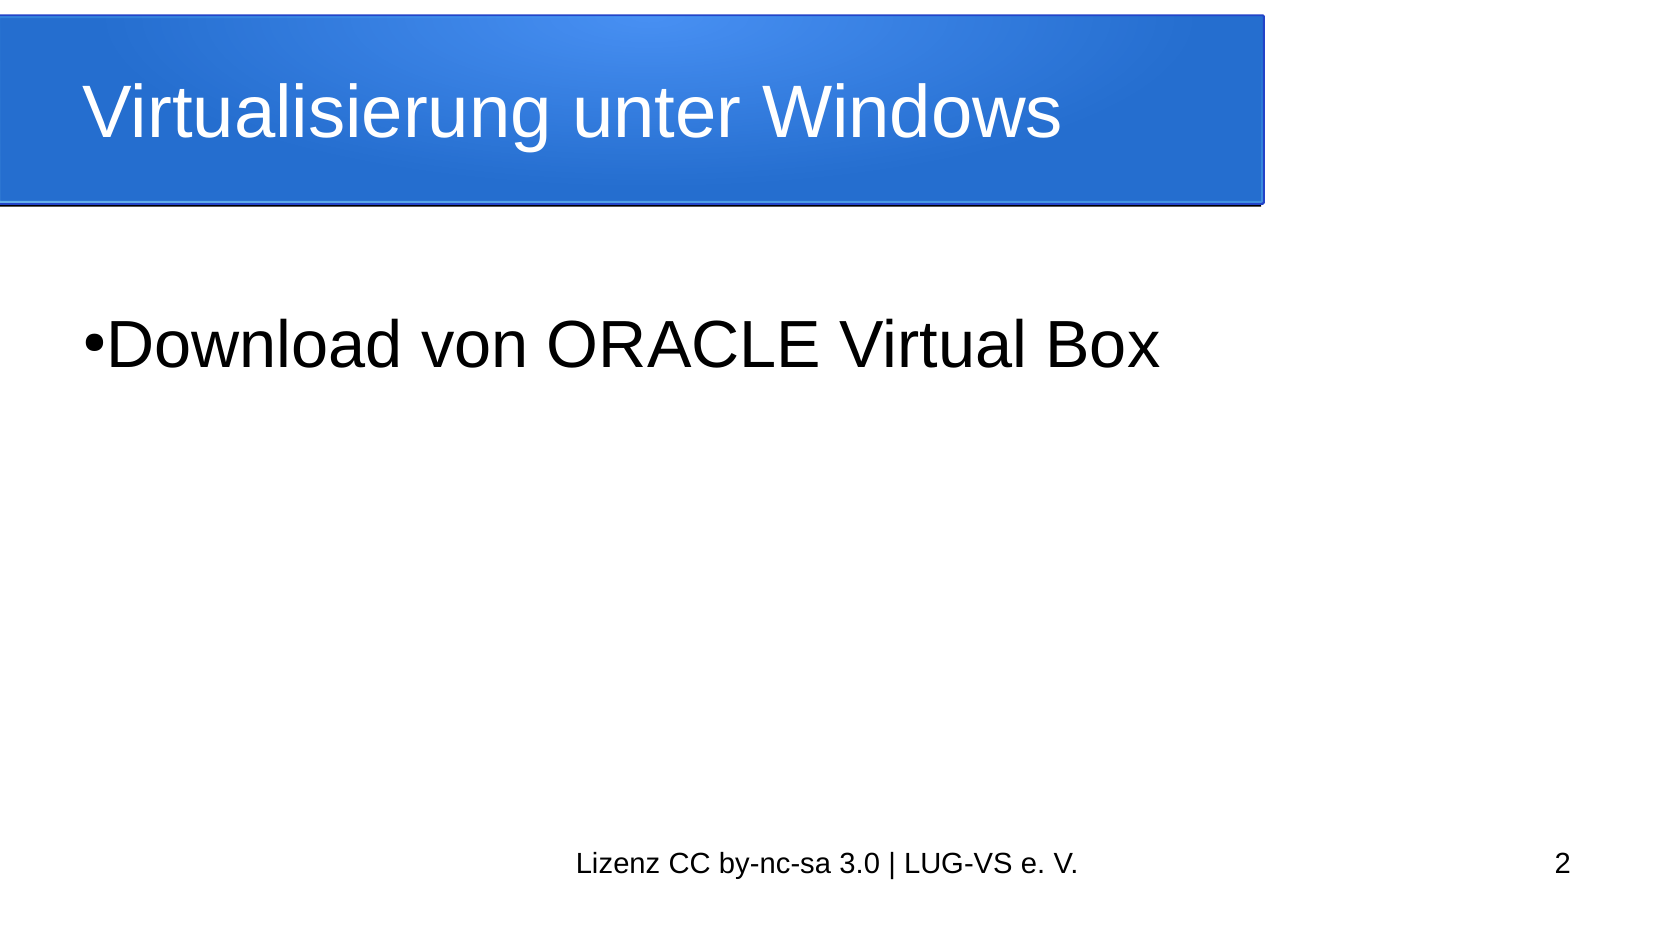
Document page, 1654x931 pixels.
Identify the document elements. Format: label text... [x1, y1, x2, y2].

title Virtualisierung unter Windows [82, 35, 1235, 189]
subtitle Download von ORACLE Virtual Box [82, 224, 1571, 764]
